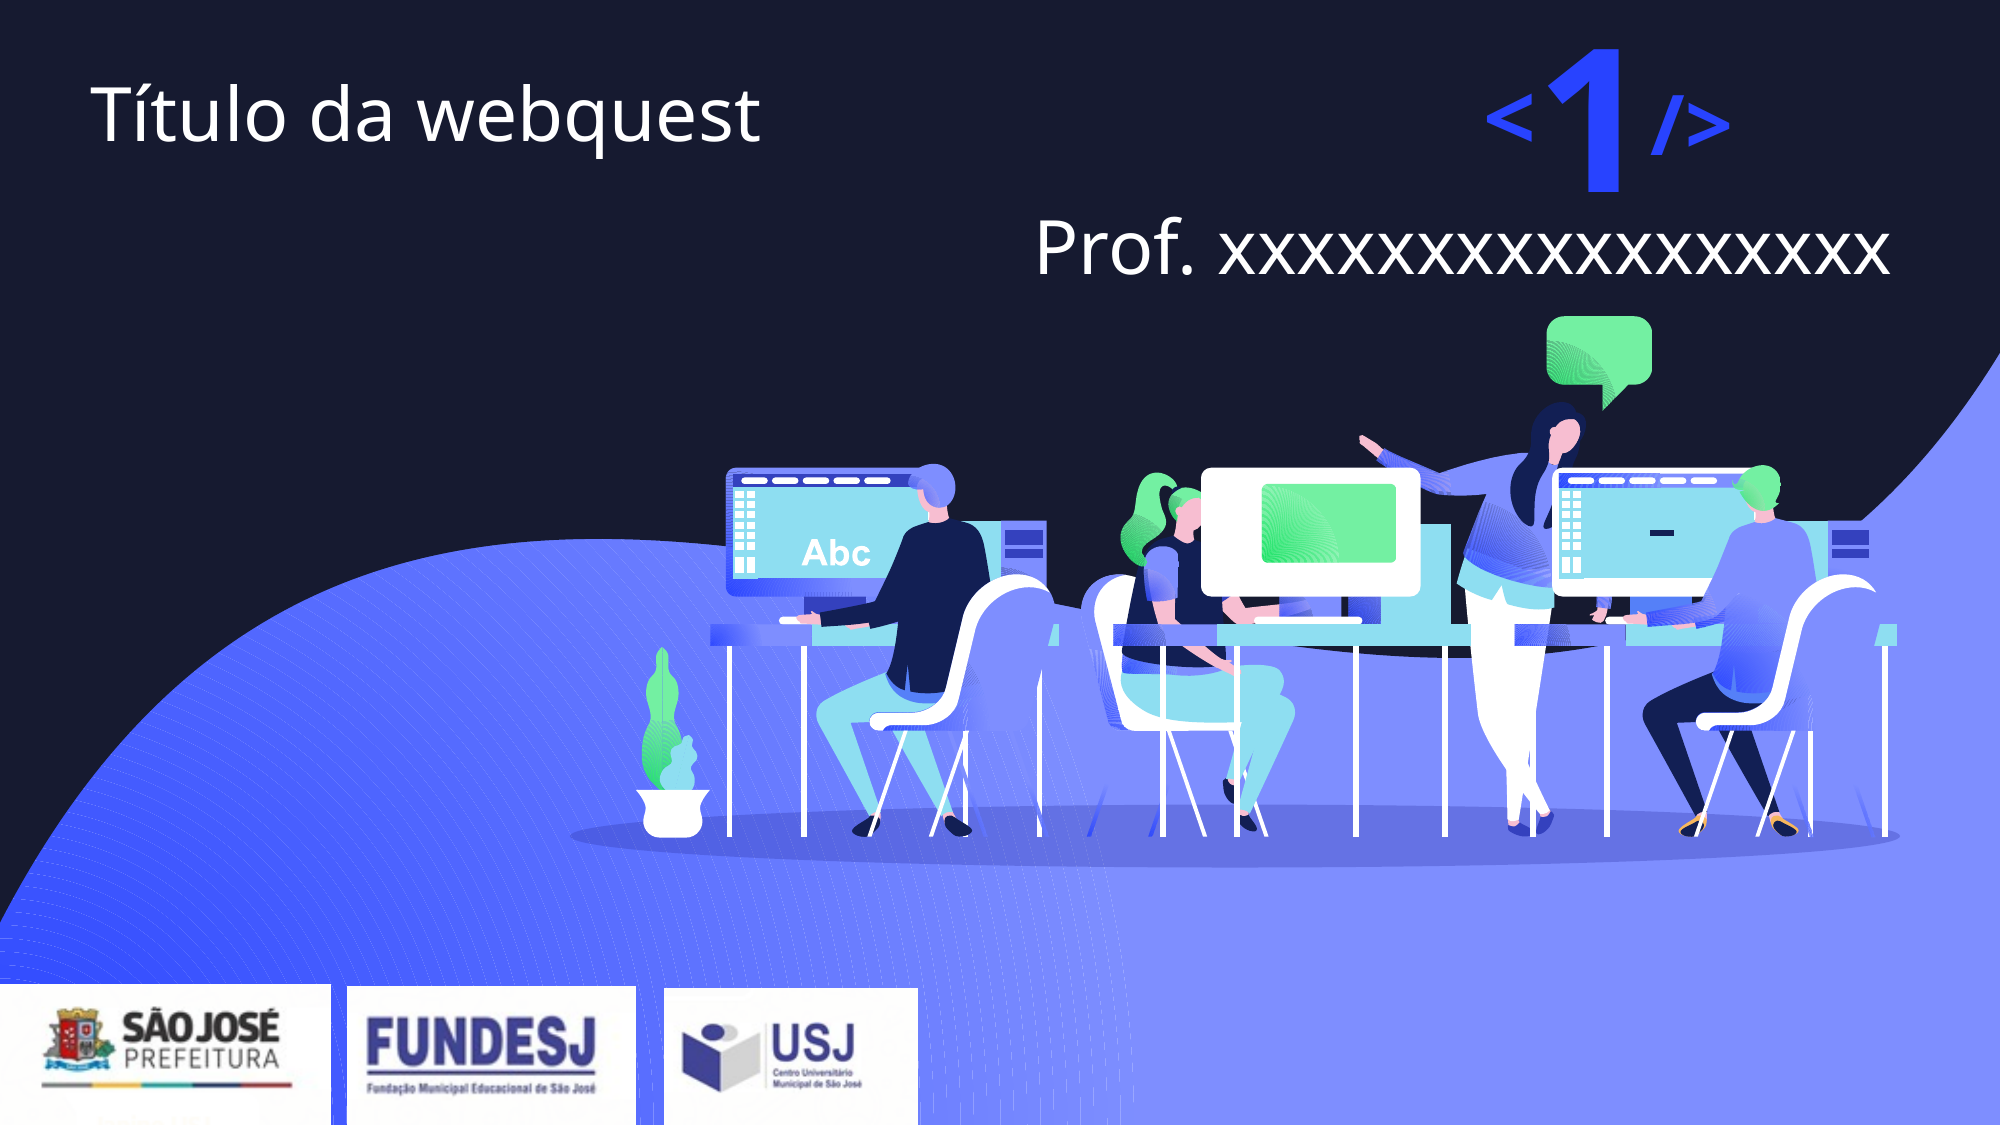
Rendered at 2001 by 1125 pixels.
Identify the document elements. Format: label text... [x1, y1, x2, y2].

text_box [0, 0, 2000, 923]
text_box Título da webquest [75, 59, 1042, 164]
picture [0, 984, 331, 1125]
text_box Prof. xxxxxxxxxxxxxxxxx [1018, 192, 1985, 297]
text_box <1/> [1468, 0, 1982, 192]
picture [347, 986, 636, 1125]
picture [664, 988, 918, 1125]
